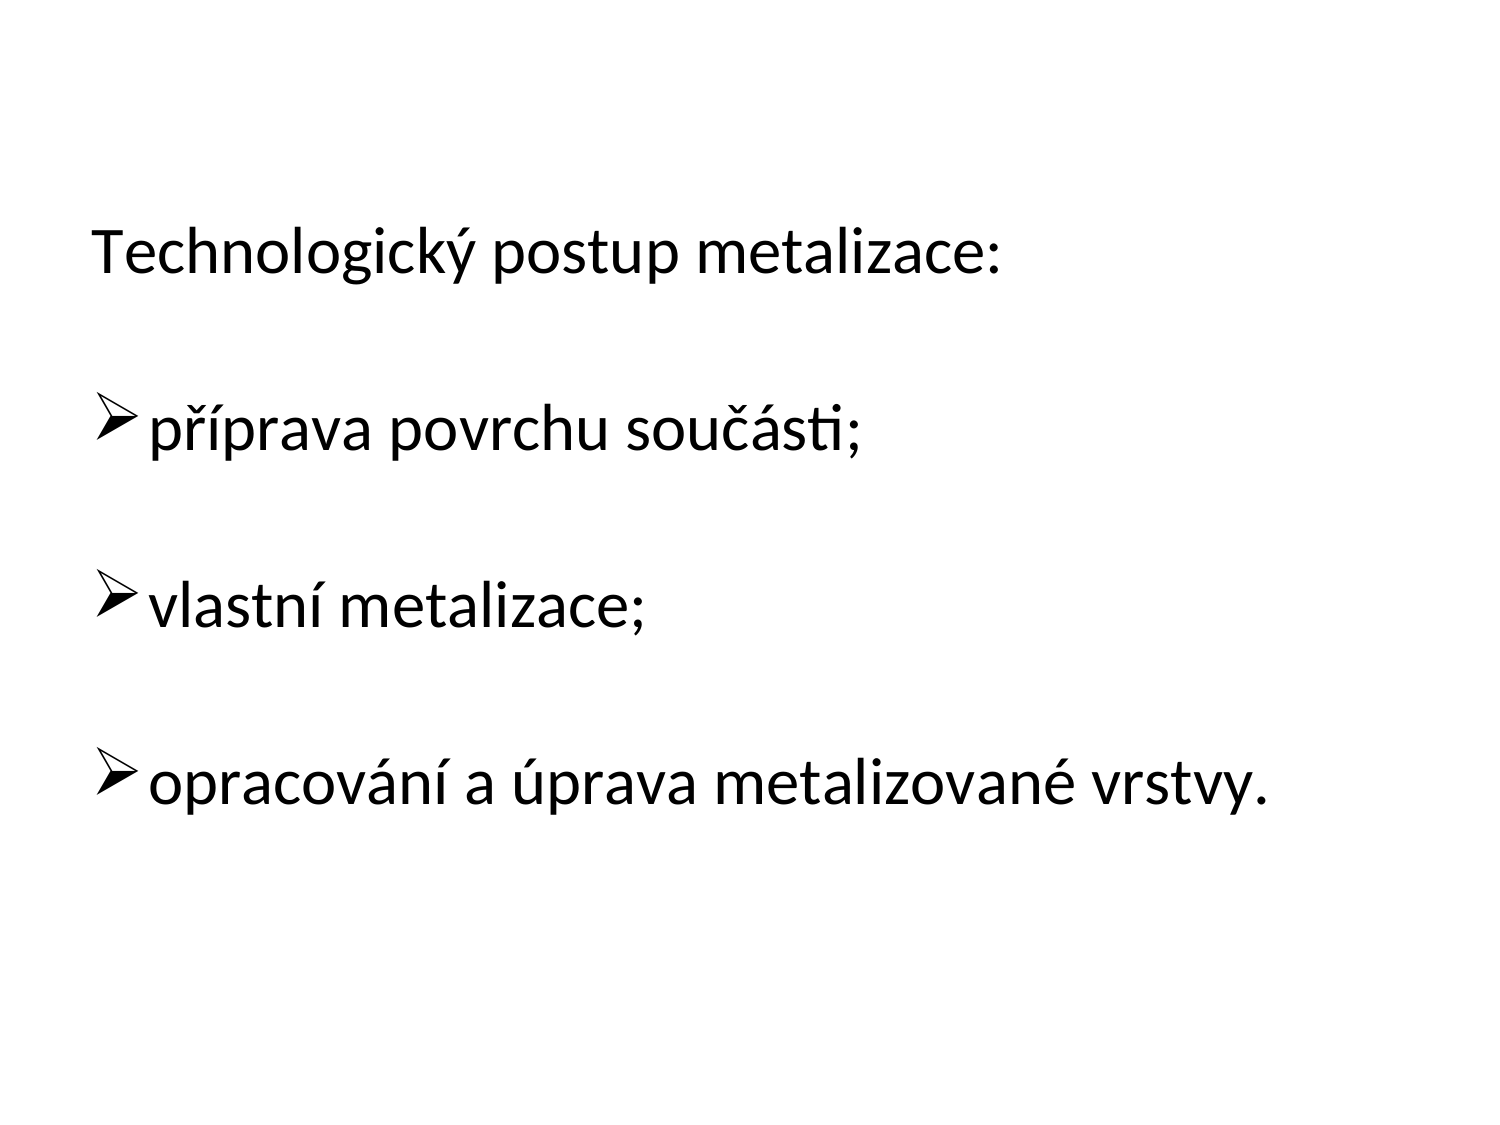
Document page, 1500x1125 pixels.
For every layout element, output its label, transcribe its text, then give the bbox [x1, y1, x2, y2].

list Technologický postup metalizace: příprava povrchu součásti; vlastní metalizace; opracování a úprava metalizované vrstvy. [76, 208, 1427, 1018]
